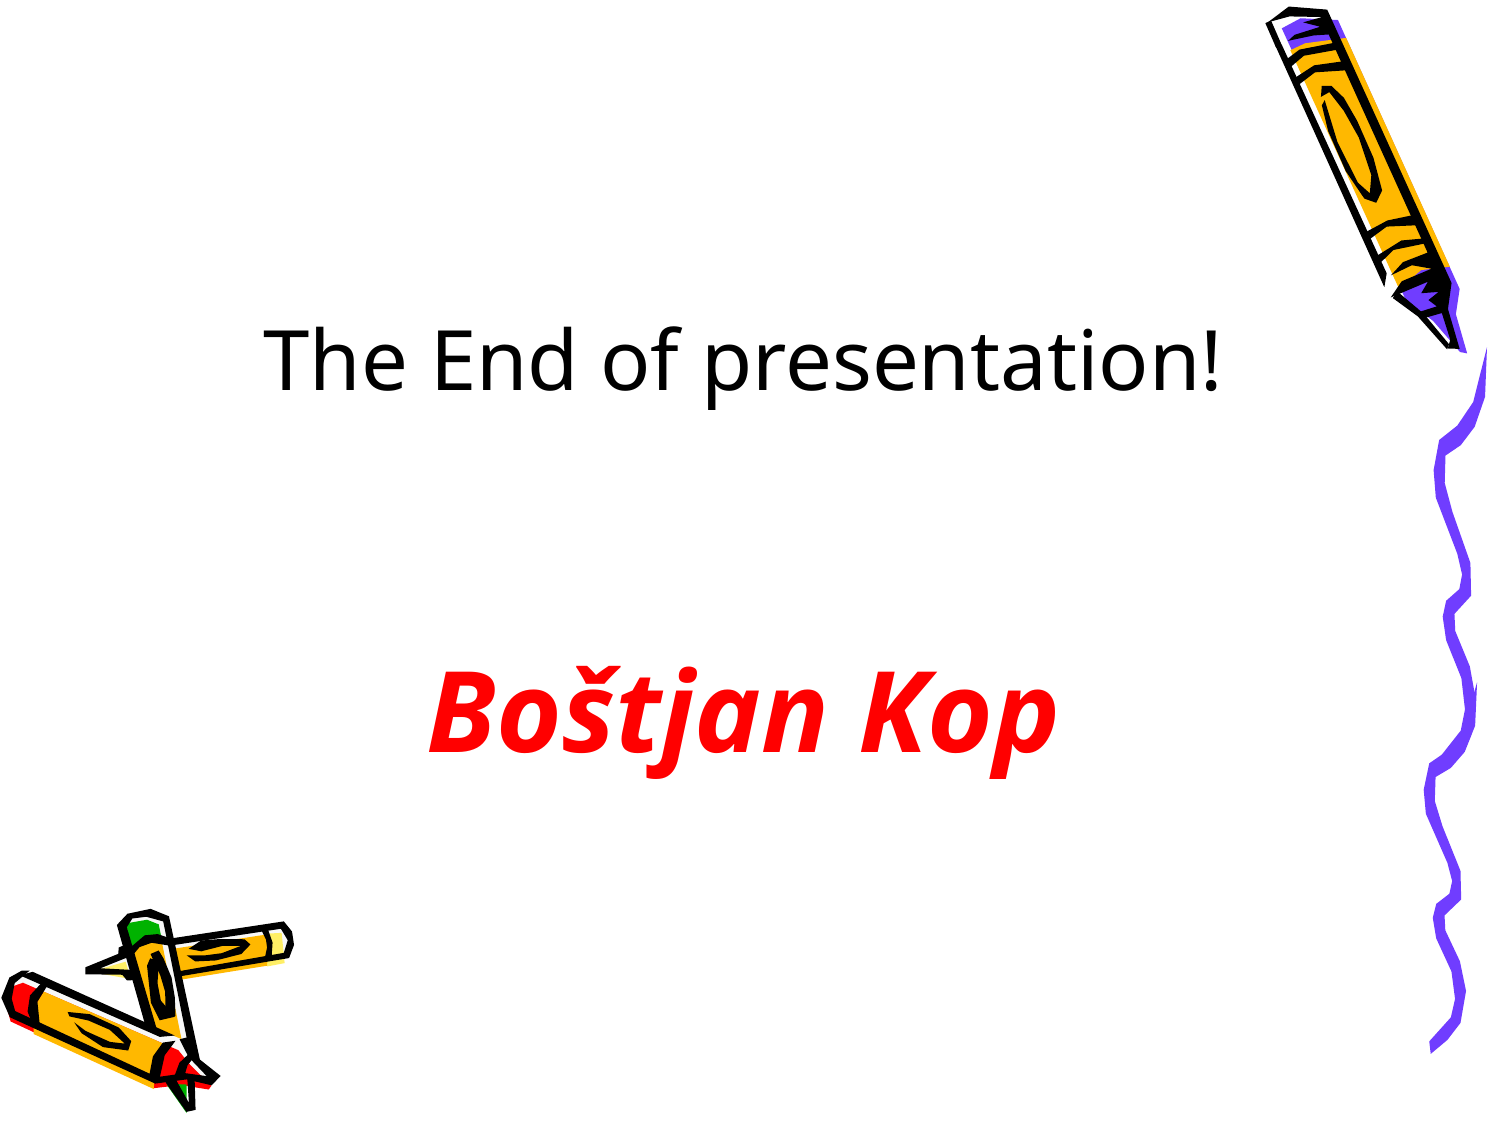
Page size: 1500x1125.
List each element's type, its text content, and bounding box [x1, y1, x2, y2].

list The End of presentation! Boštjan Kop [112, 299, 1375, 900]
